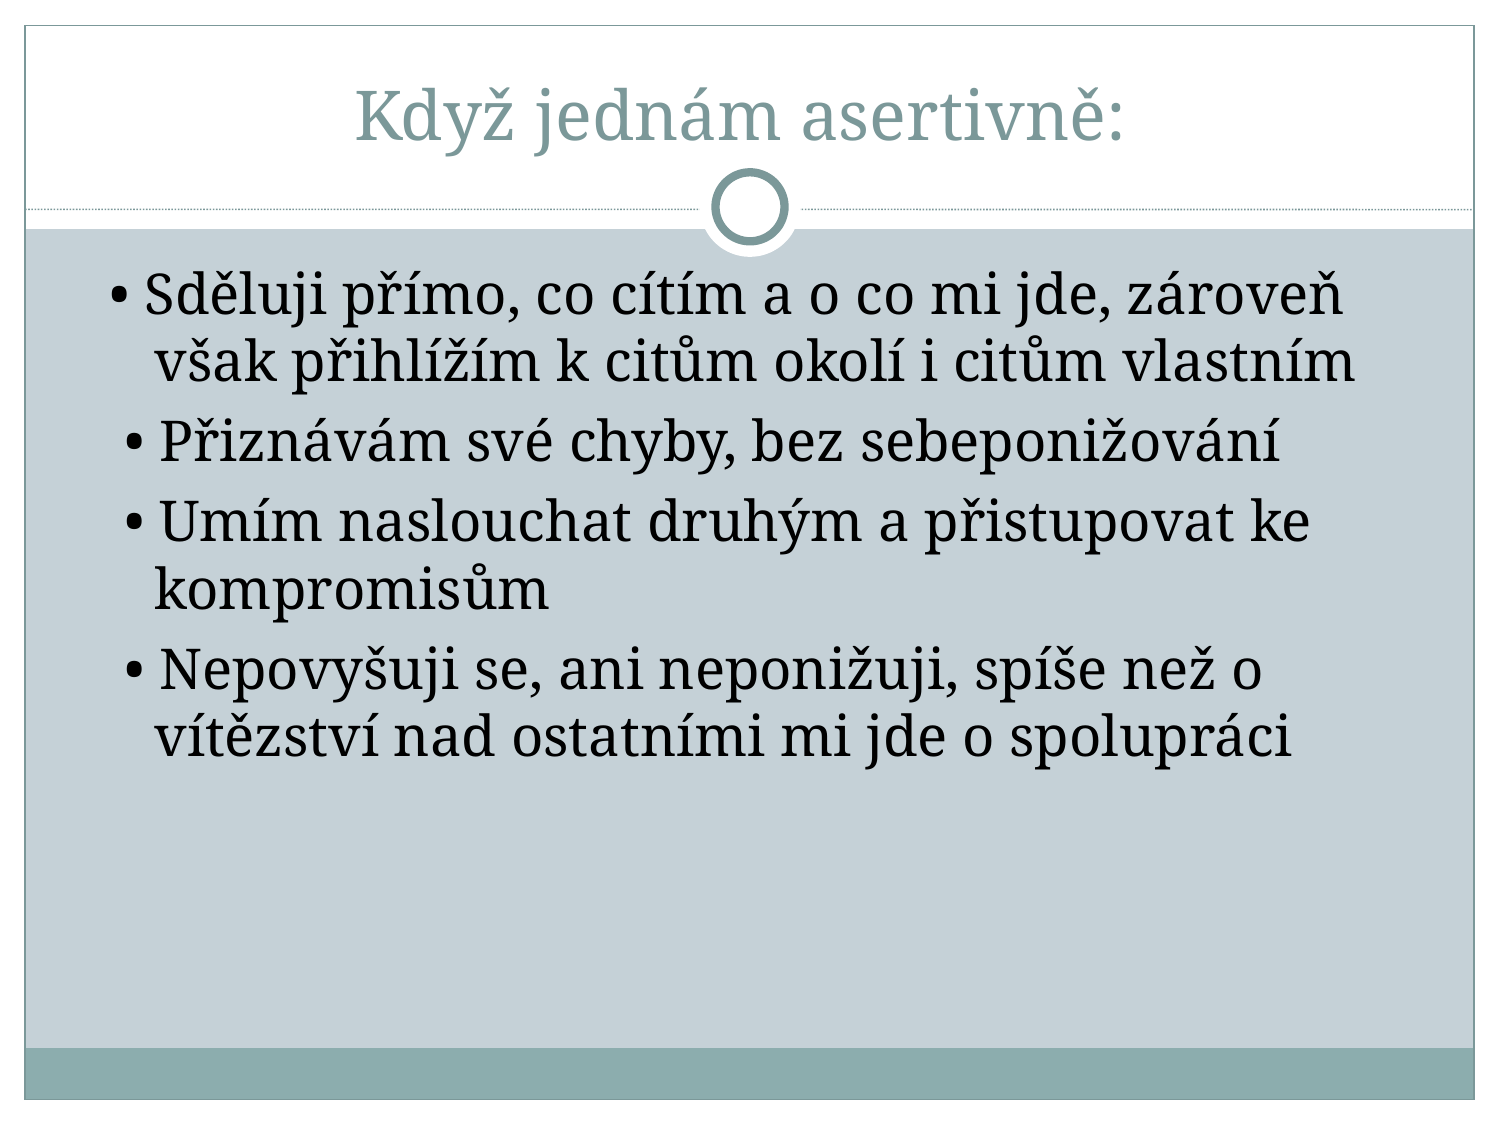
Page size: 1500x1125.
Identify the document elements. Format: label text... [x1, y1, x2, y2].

title Když jednám asertivně: [49, 37, 1450, 162]
list • Sděluji přímo, co cítím a o co mi jde, zároveň však přihlížím k citům okolí i citům vlastním • Přiznávám své chyby, bez sebeponižování • Umím naslouchat druhým a přistupovat ke kompromisům • Nepovyšuji se, ani neponižuji, spíše než o vítězství nad ostatními mi jde o spolupráci [49, 250, 1445, 1001]
